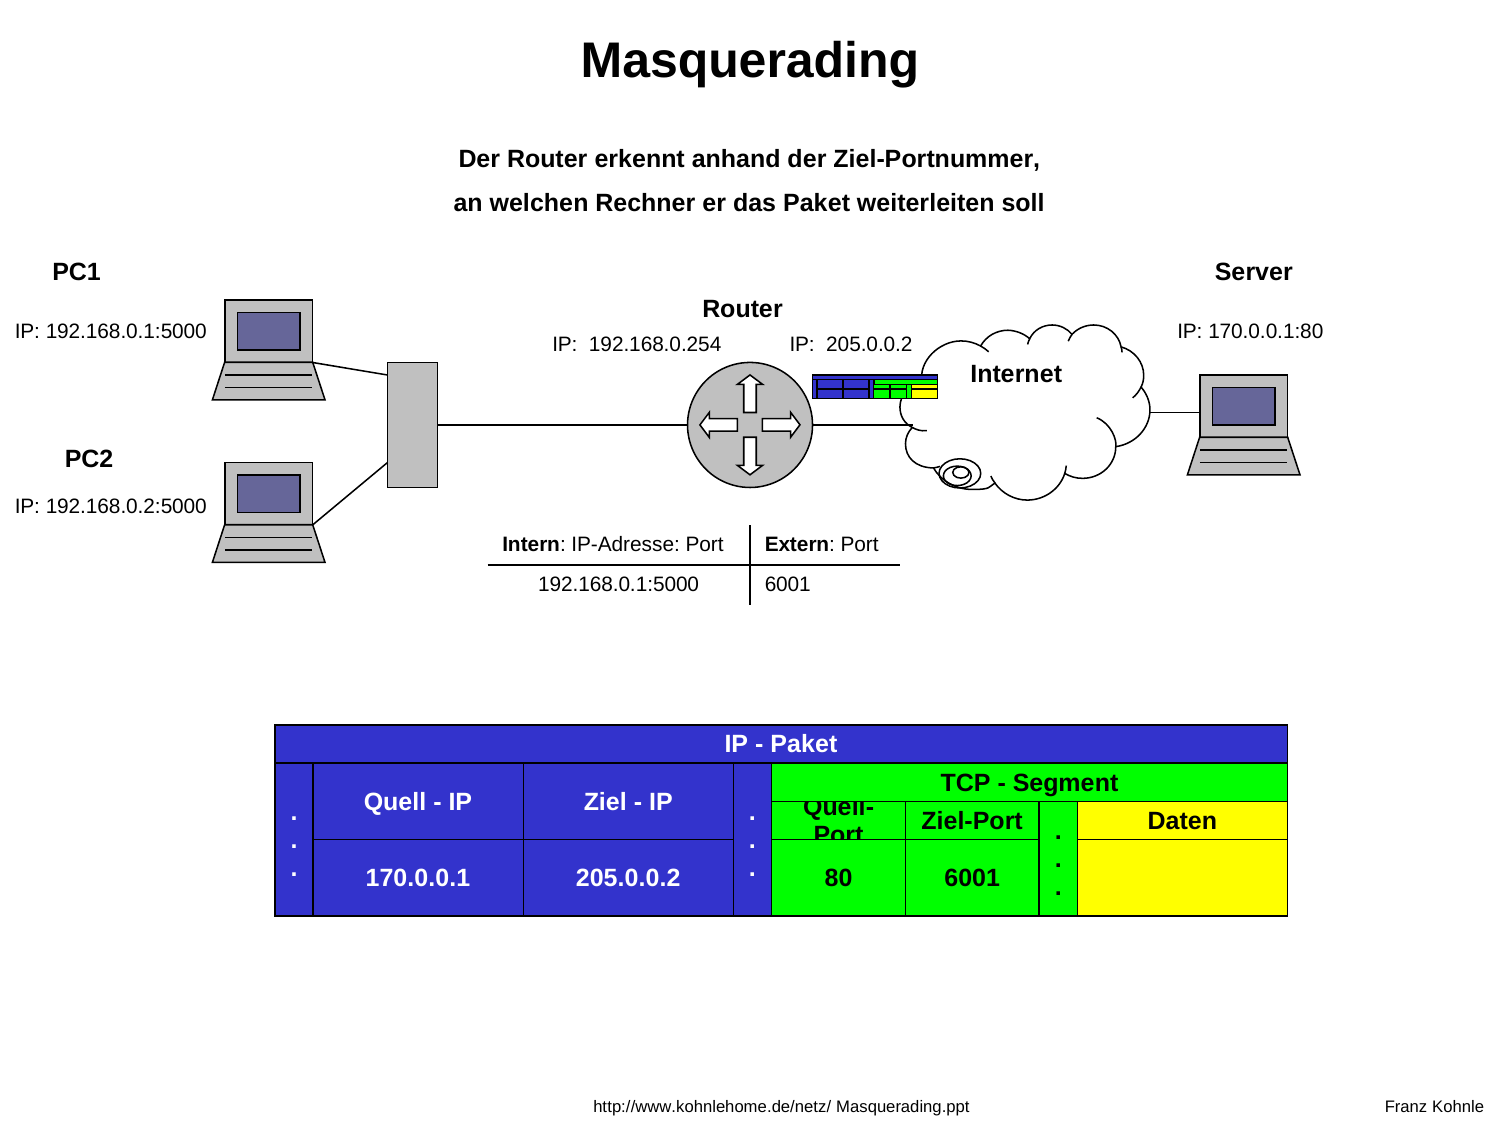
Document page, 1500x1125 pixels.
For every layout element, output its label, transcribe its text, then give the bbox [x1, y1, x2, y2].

text_box Quell-Port [771, 802, 905, 839]
text_box Server [1199, 249, 1308, 294]
text_box [1078, 840, 1288, 916]
text_box ... [734, 764, 771, 916]
text_box Internet [899, 324, 1150, 501]
text_box PC1 [37, 249, 116, 294]
text_box Der Router erkennt anhand der Ziel-Portnummer, an welchen Rechner er das Paket weiterleiten soll [438, 137, 1062, 225]
text_box Extern: Port [750, 524, 901, 565]
text_box IP - Paket [274, 725, 1288, 764]
text_box Ziel-Port [905, 802, 1039, 839]
text_box [387, 362, 438, 488]
text_box ... [1039, 802, 1078, 917]
text_box Router [687, 287, 798, 331]
text_box [212, 462, 325, 563]
text_box IP: 205.0.0.2 [774, 324, 928, 364]
text_box 205.0.0.2 [523, 839, 734, 916]
text_box 6001 [751, 565, 901, 605]
text_box IP: 170.0.0.1:80 [1162, 312, 1339, 352]
text_box [1187, 375, 1300, 475]
text_box ... [275, 763, 314, 916]
text_box IP: 192.168.0.1:5000 [0, 312, 222, 352]
text_box 6001 [905, 839, 1040, 917]
text_box http://www.kohnlehome.de/netz/ Masquerading.ppt [578, 1089, 988, 1125]
text_box Daten [1078, 802, 1288, 840]
text_box Intern: IP-Adresse: Port [487, 524, 750, 564]
text_box 170.0.0.1 [313, 839, 523, 916]
text_box TCP - Segment [771, 763, 1288, 802]
text_box Masquerading [565, 24, 935, 97]
text_box Quell - IP [314, 764, 524, 839]
text_box 192.168.0.1:5000 [487, 565, 749, 605]
text_box Franz Kohnle [1370, 1089, 1500, 1125]
text_box 80 [771, 839, 905, 917]
text_box IP: 192.168.0.2:5000 [0, 487, 222, 527]
text_box Ziel - IP [524, 764, 734, 839]
text_box PC2 [50, 437, 129, 481]
text_box [812, 375, 938, 399]
text_box [212, 299, 325, 400]
text_box [687, 362, 813, 488]
text_box IP: 192.168.0.254 [537, 324, 737, 364]
